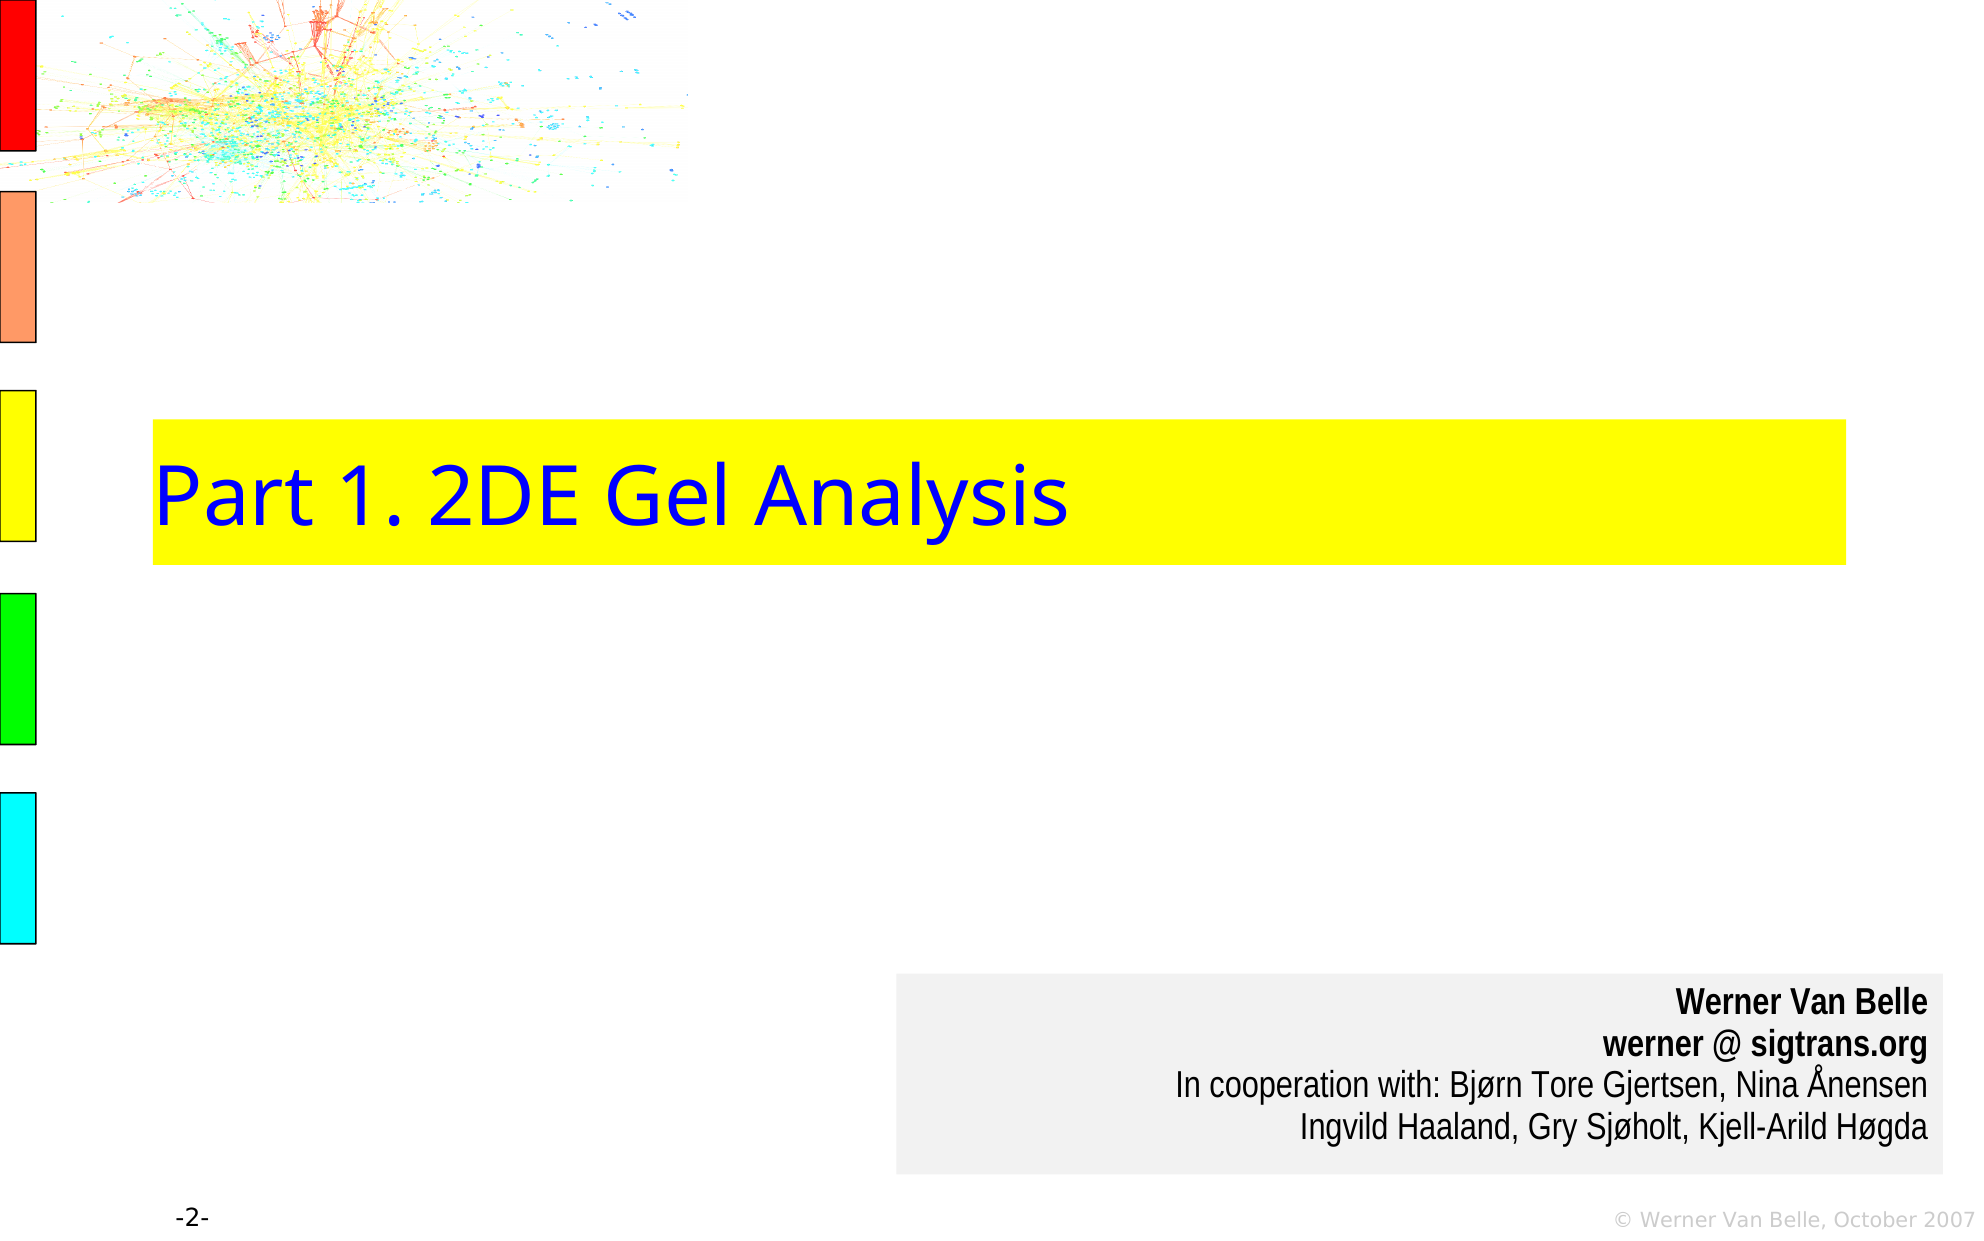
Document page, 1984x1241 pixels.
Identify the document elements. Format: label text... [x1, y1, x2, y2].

text_box Werner Van Belle werner @ sigtrans.org In cooperation with: Bjørn Tore Gjertsen, Nina Ånensen Ingvild Haaland, Gry Sjøholt, Kjell-Arild Høgda [896, 973, 1943, 1175]
text_box Part 1. 2DE Gel Analysis [152, 419, 1847, 565]
list Werner Van Belle, Nina Ånensen, Ingvild Haaland, Øystein Bruserud, Kjell-Arild Høgda, Bjørn Tore Gjertsen; Correlation Analysis of 2Dimensional Gel Electrophoretic Protein Patterns and Biological Variables; BMC Bioinformatics volume 7; nr 198; April 2006 Nina Ånensen, Ingvild Haaland, live D'Santos, Werner Van Belle, Bjørn Tore Gjertsen; Proteomics of p53 in Diagnostics and Therapy of Acute Myeloid Leukemia; Current Pharmaceutical Biotechnology; Bentham Science Publishers Ltd; Volume 7; nr 3; July 2006 Werner Van Belle, Nancy Gerits, Kirsti Jakobsen, Vigdis Brox, Marijke Van Ghelue, Ugo Moens; Confidence Intervals on Microarray Measurements of Differentially Expressed Genes: A Case study on the effects of MK5, TAF4 and FKRP on the Transcriptome; Gene Regulation and Systems Biology, Libertas Academus Press; nr 1; pages 52-72: May 2007 [0, 0, 688, 203]
